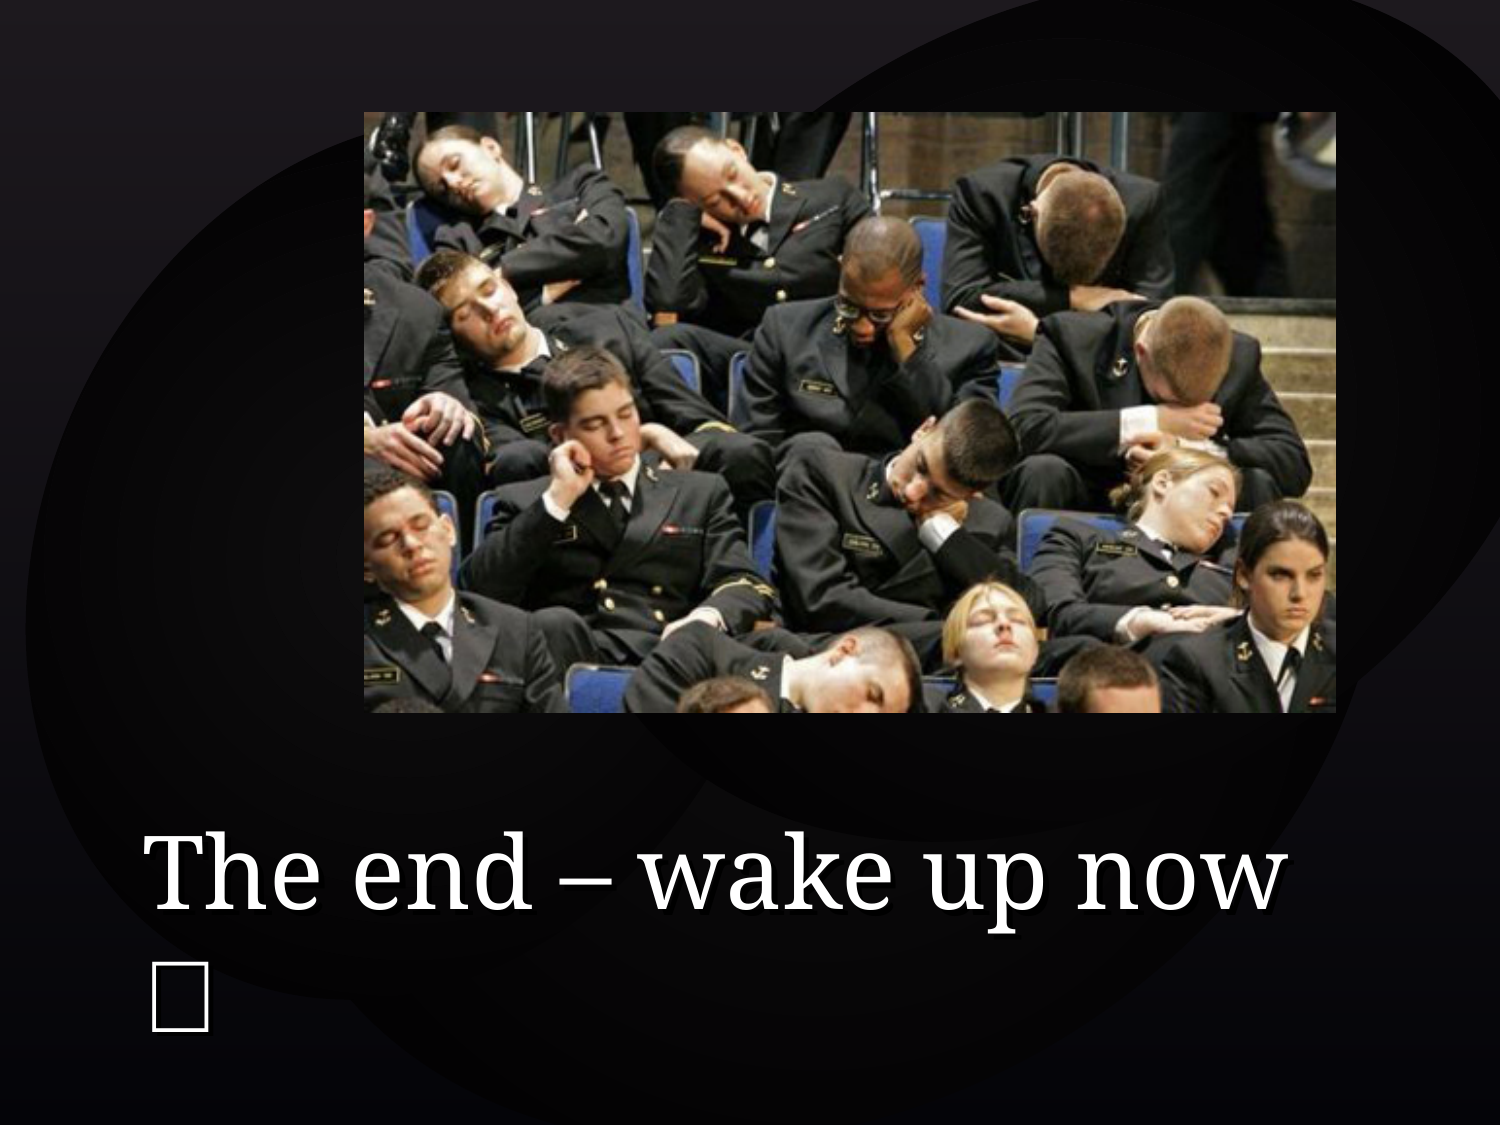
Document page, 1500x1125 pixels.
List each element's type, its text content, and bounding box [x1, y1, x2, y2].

picture [364, 112, 1336, 713]
title The end – wake up now  [127, 800, 1366, 951]
